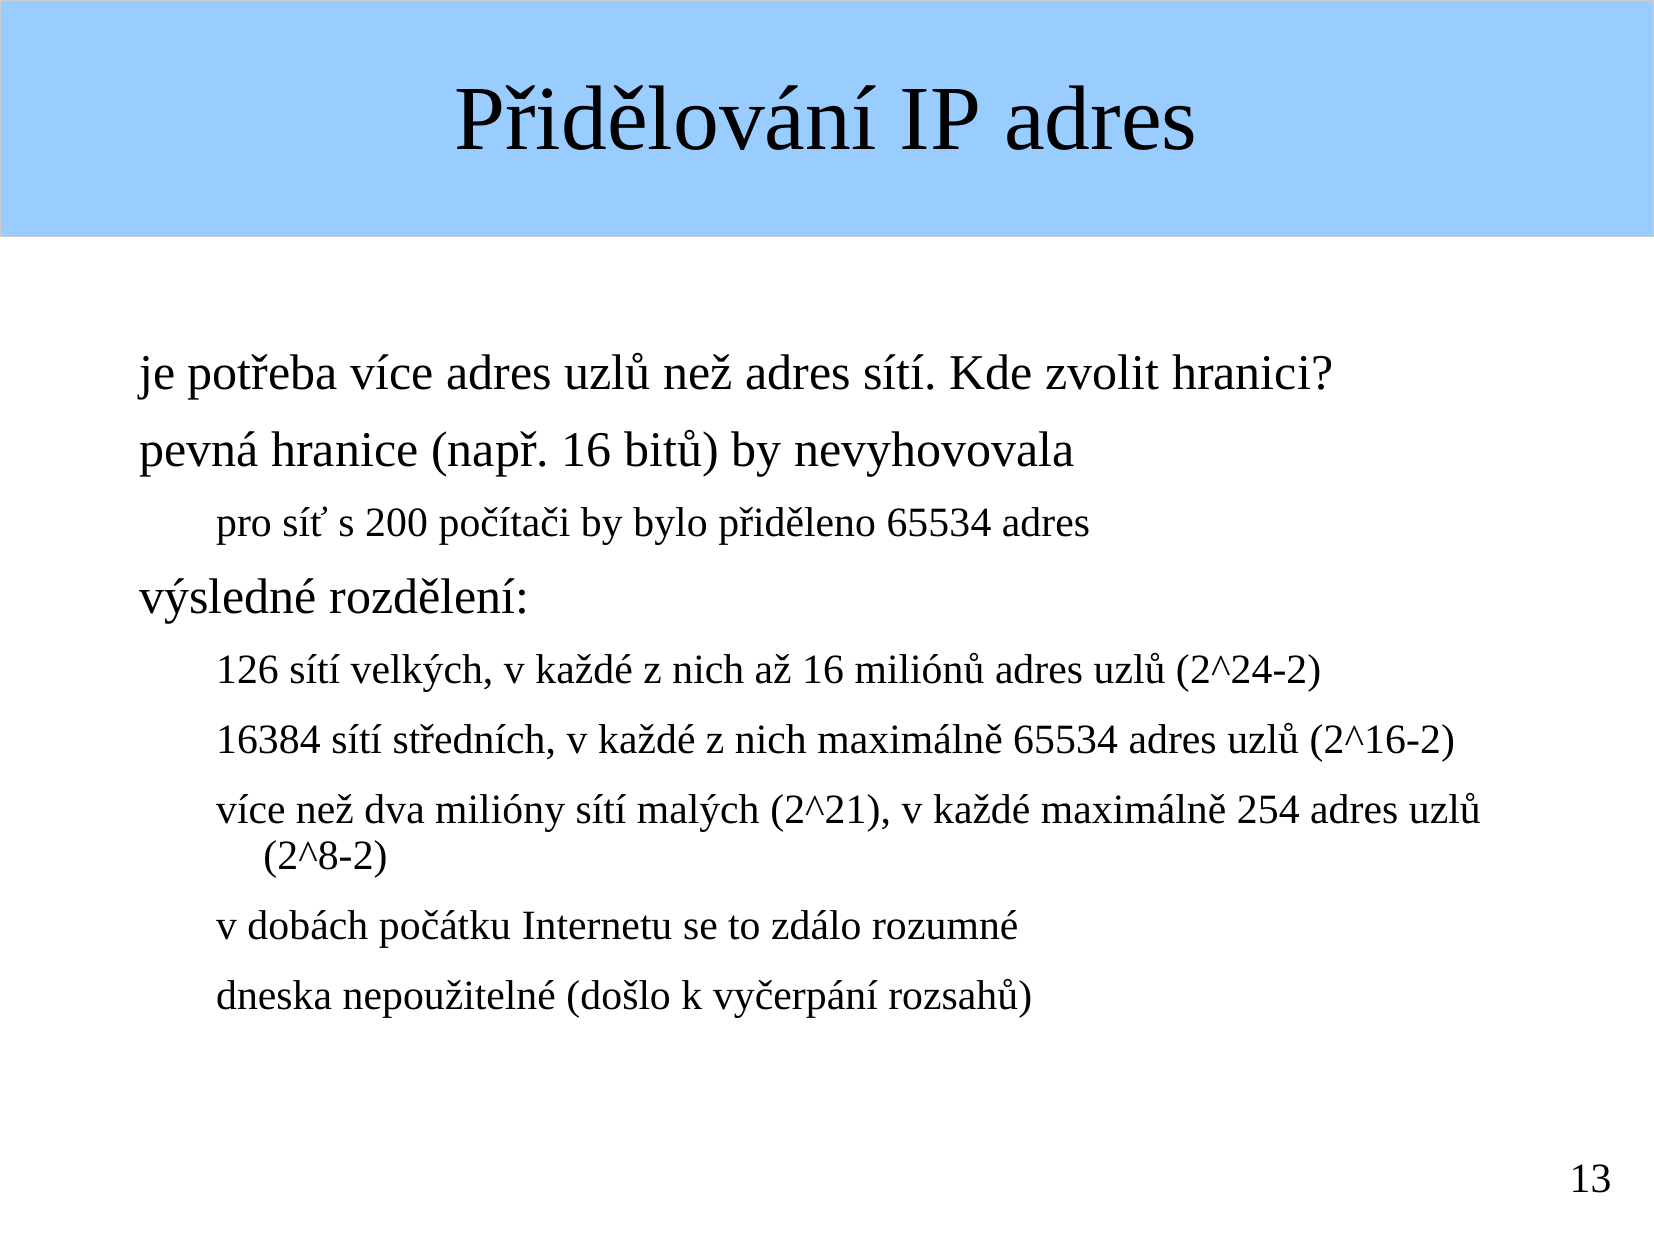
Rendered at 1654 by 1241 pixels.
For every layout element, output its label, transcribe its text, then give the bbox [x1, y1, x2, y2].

title Přidělování IP adres [0, 0, 1654, 237]
list je potřeba více adres uzlů než adres sítí. Kde zvolit hranici? pevná hranice (např. 16 bitů) by nevyhovovala pro síť s 200 počítači by bylo přiděleno 65534 adres výsledné rozdělení: 126 sítí velkých, v každé z nich až 16 miliónů adres uzlů (2^24-2) 16384 sítí středních, v každé z nich maximálně 65534 adres uzlů (2^16-2) více než dva milióny sítí malých (2^21), v každé maximálně 254 adres uzlů (2^8-2) v dobách počátku Internetu se to zdálo rozumné dneska nepoužitelné (došlo k vyčerpání rozsahů) [121, 344, 1566, 1142]
